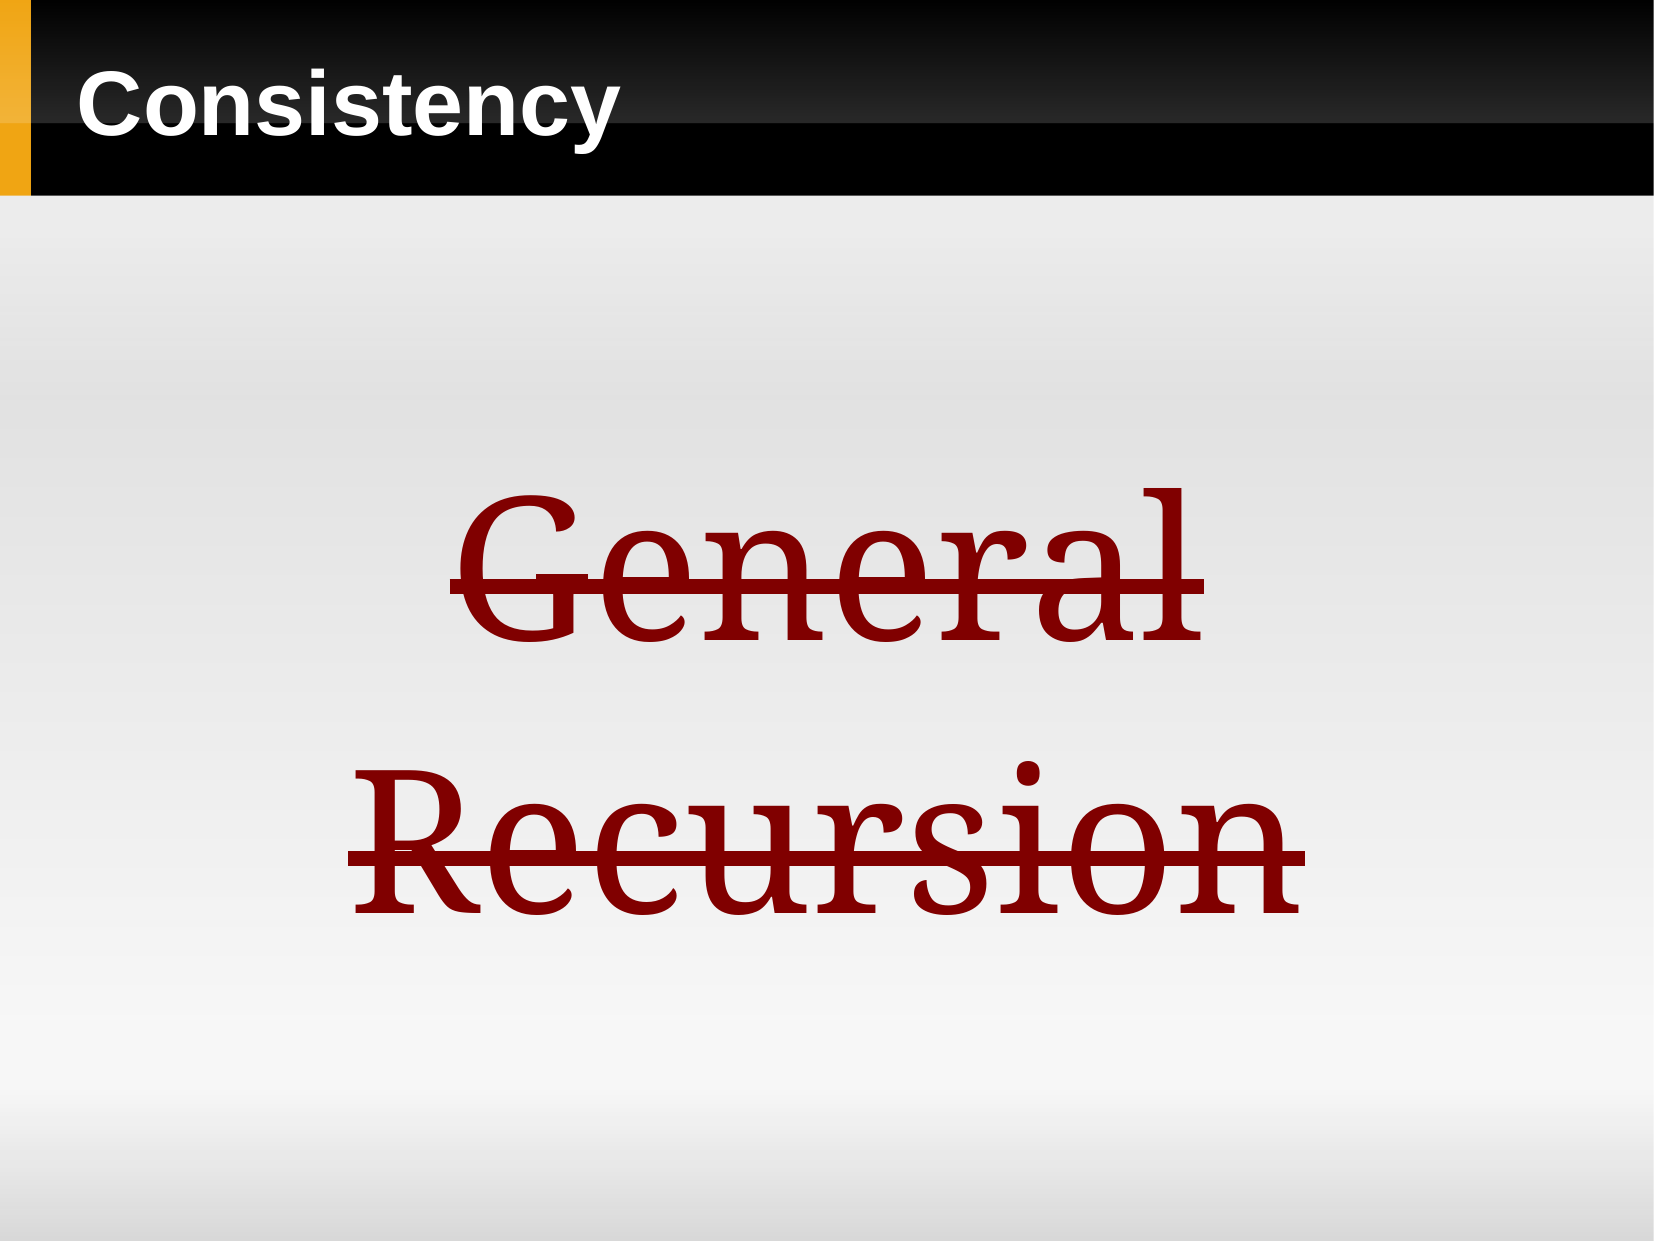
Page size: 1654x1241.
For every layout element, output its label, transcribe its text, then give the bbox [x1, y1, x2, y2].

subtitle General Recursion [82, 297, 1571, 1102]
picture [0, 0, 1654, 1241]
title Consistency [76, 0, 1565, 208]
